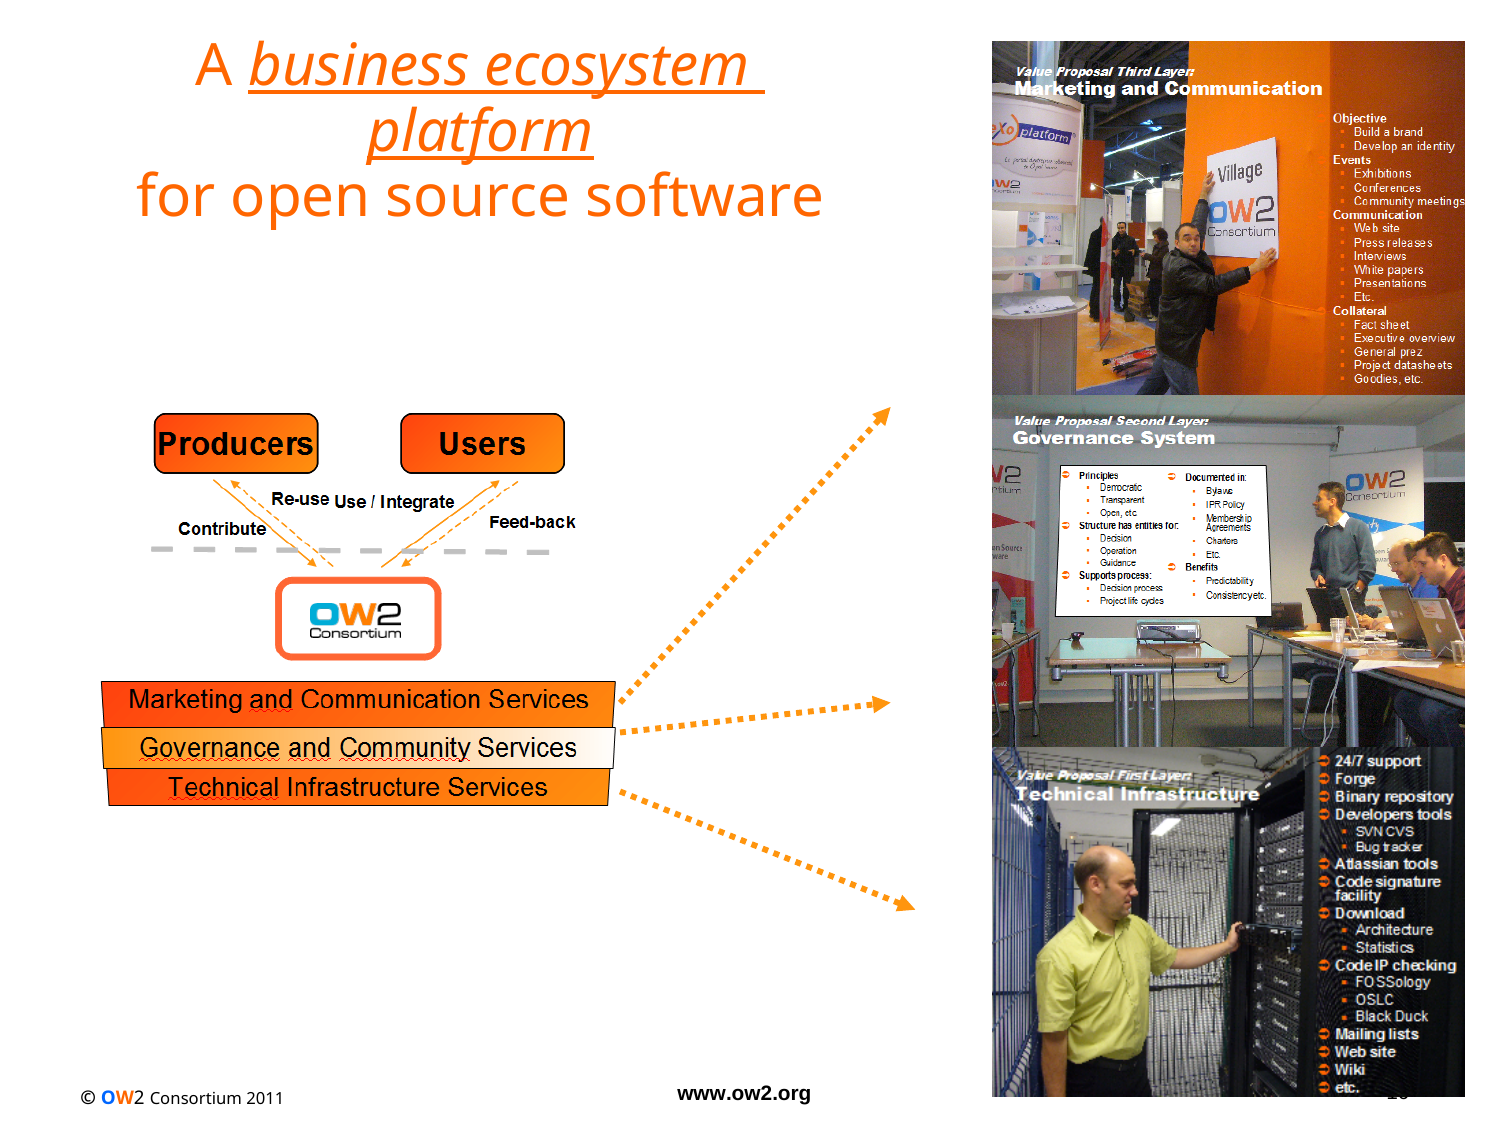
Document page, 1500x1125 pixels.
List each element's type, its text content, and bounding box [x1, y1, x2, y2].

picture [992, 41, 1465, 1097]
picture [94, 407, 626, 817]
title A business ecosystem platform for open source software [75, 22, 886, 237]
